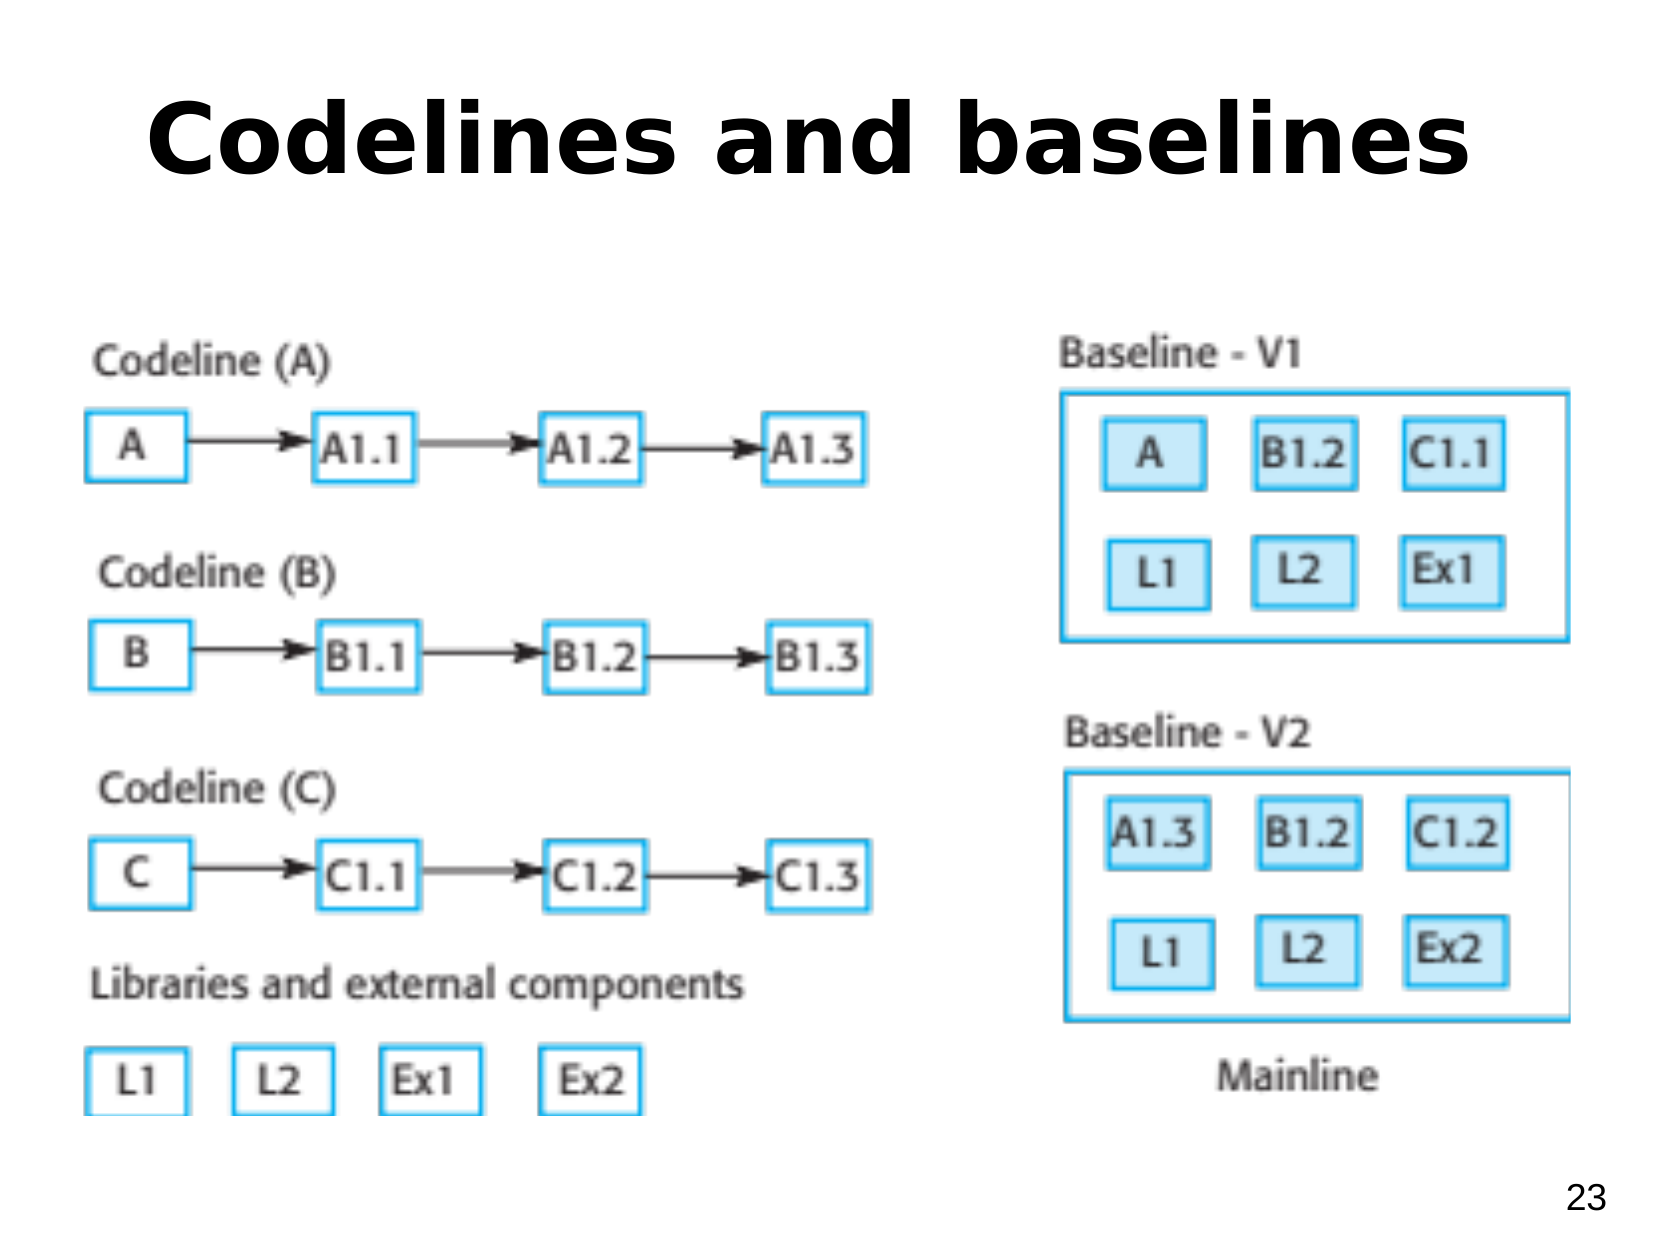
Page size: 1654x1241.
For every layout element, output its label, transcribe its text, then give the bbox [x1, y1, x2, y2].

title Codelines and baselines [82, 61, 1571, 207]
picture [82, 325, 1571, 1116]
